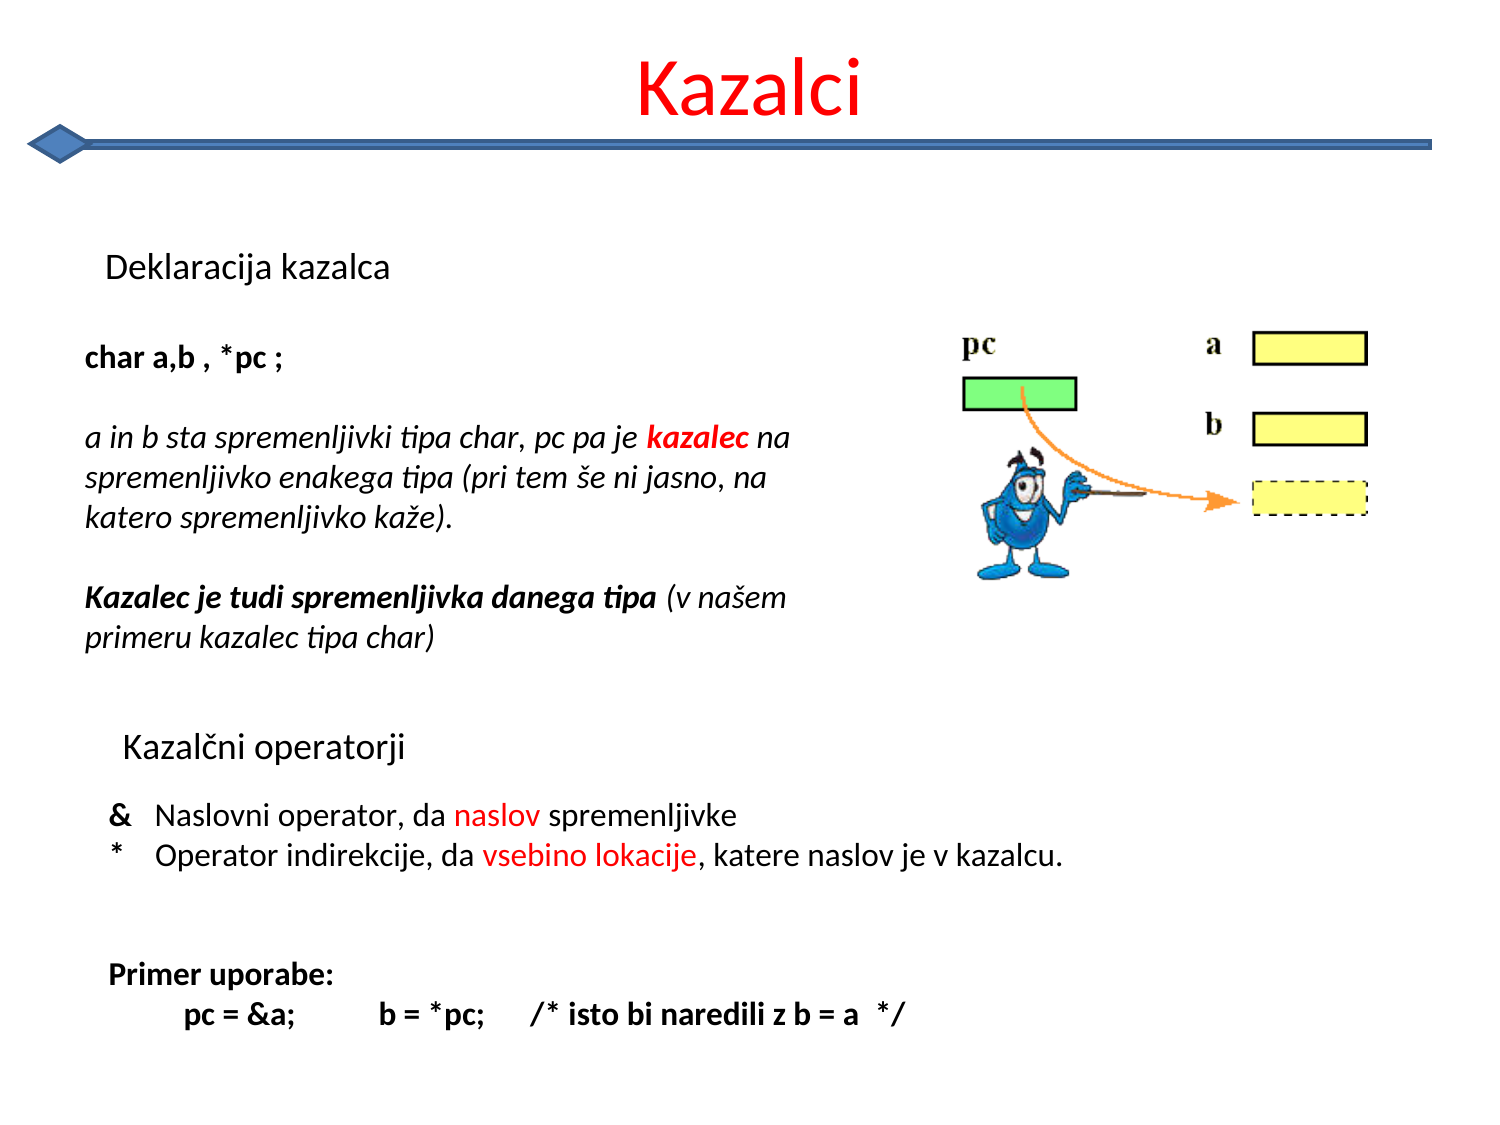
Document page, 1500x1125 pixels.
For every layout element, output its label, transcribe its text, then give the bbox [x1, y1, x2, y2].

title Kazalci [75, 23, 1426, 141]
text_box & Naslovni operator, da naslov spremenljivke * Operator indirekcije, da vsebino lokacije, katere naslov je v kazalcu. Primer uporabe: pc = &a; b = *pc; /* isto bi naredili z b = a */ [93, 785, 1313, 1041]
text_box char a,b , *pc ; a in b sta spremenljivki tipa char, pc pa je kazalec na spremenljivko enakega tipa (pri tem še ni jasno, na katero spremenljivko kaže). Kazalec je tudi spremenljivka danega tipa (v našem primeru kazalec tipa char) [70, 328, 821, 703]
text_box Deklaracija kazalca [90, 234, 407, 295]
text_box Kazalčni operatorji [108, 714, 422, 776]
picture [949, 316, 1368, 586]
